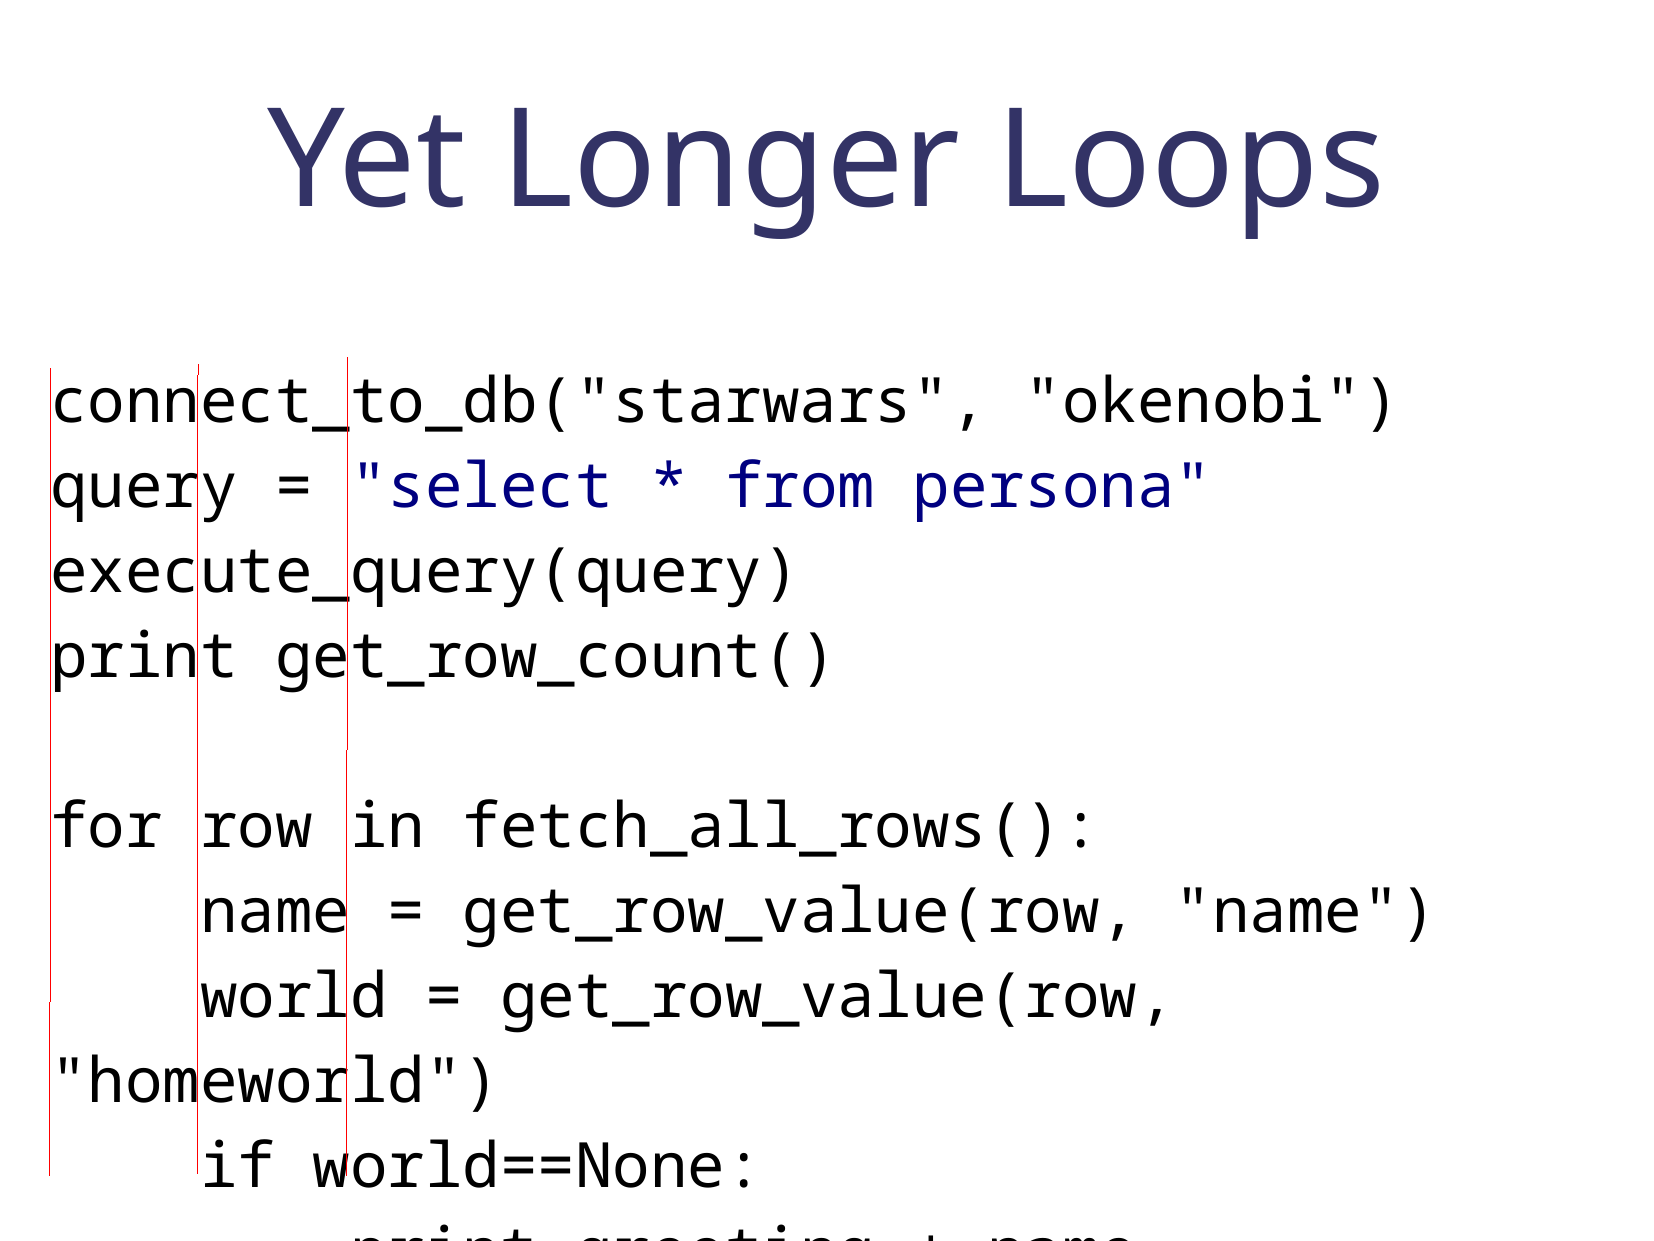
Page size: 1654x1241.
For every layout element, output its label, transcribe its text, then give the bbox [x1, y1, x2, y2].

title Yet Longer Loops [82, 56, 1571, 250]
subtitle connect_to_db("starwars", "okenobi") query = "select * from persona" execute_query(query) print get_row_count() for row in fetch_all_rows(): name = get_row_value(row, "name") world = get_row_value(row, "homeworld") if world==None: print greeting + name else: print greeting+name+" from "+world [50, 356, 1654, 1241]
